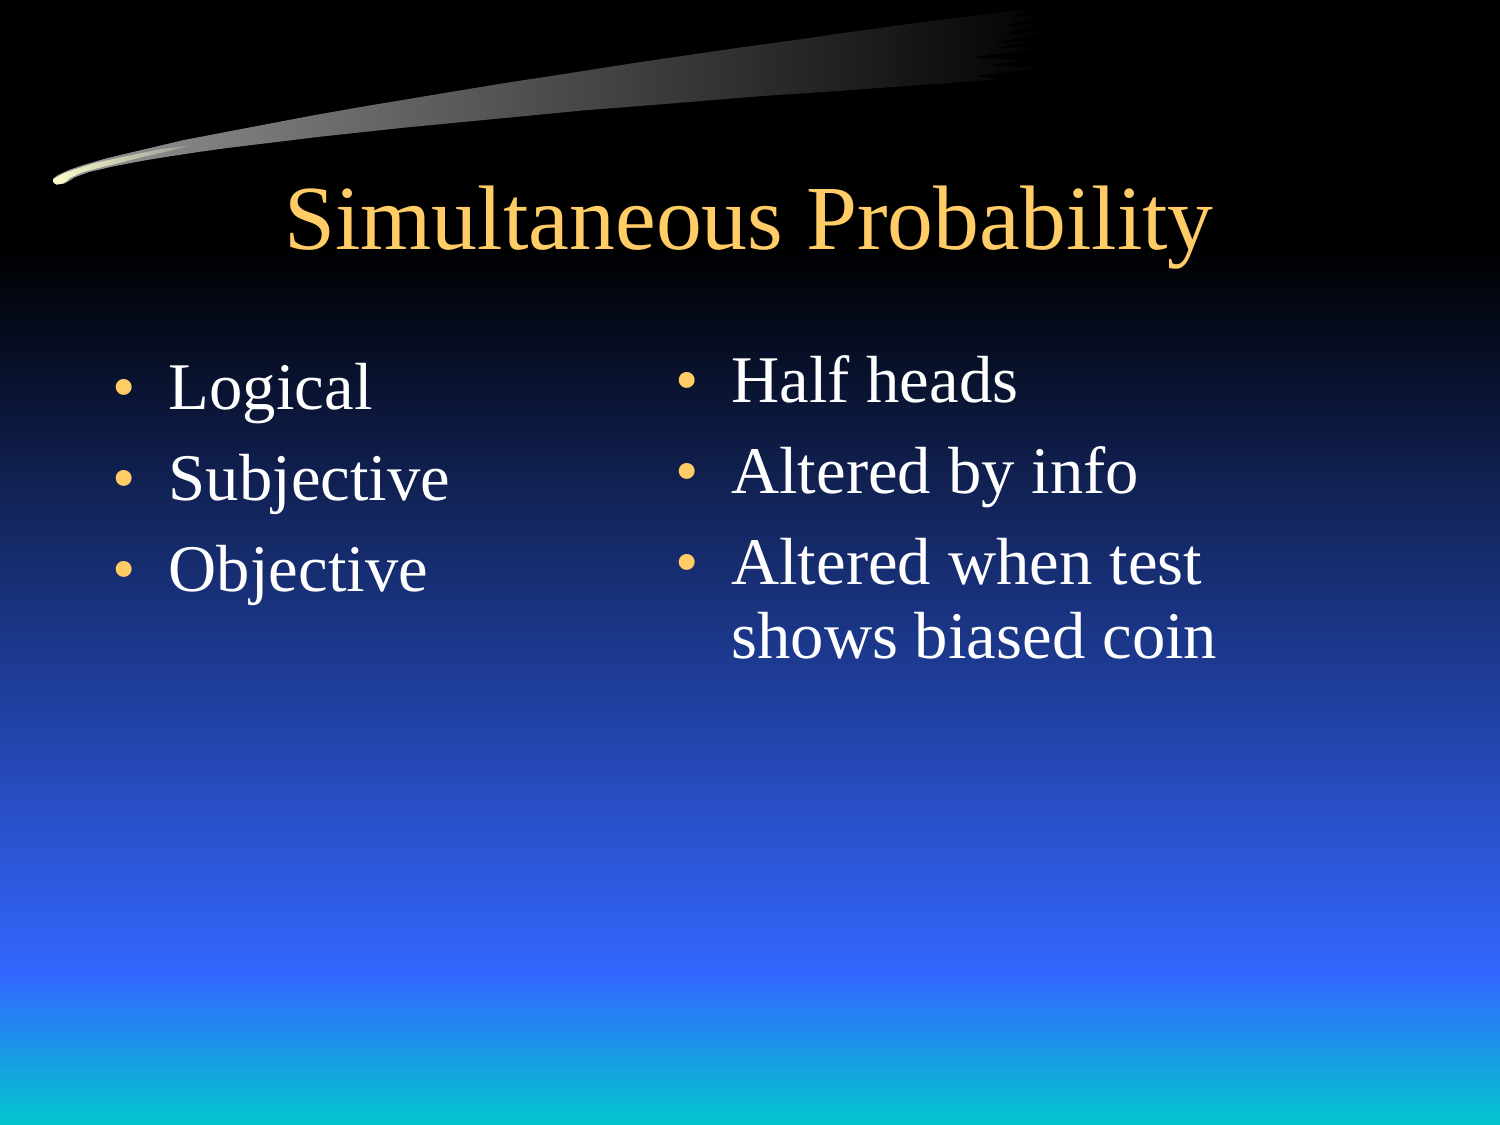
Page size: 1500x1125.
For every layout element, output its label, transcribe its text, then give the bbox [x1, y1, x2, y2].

list Half heads Altered by info Altered when test shows biased coin [675, 343, 1373, 1019]
list Logical Subjective Objective [112, 350, 735, 1026]
title Simultaneous Probability [112, 124, 1388, 313]
